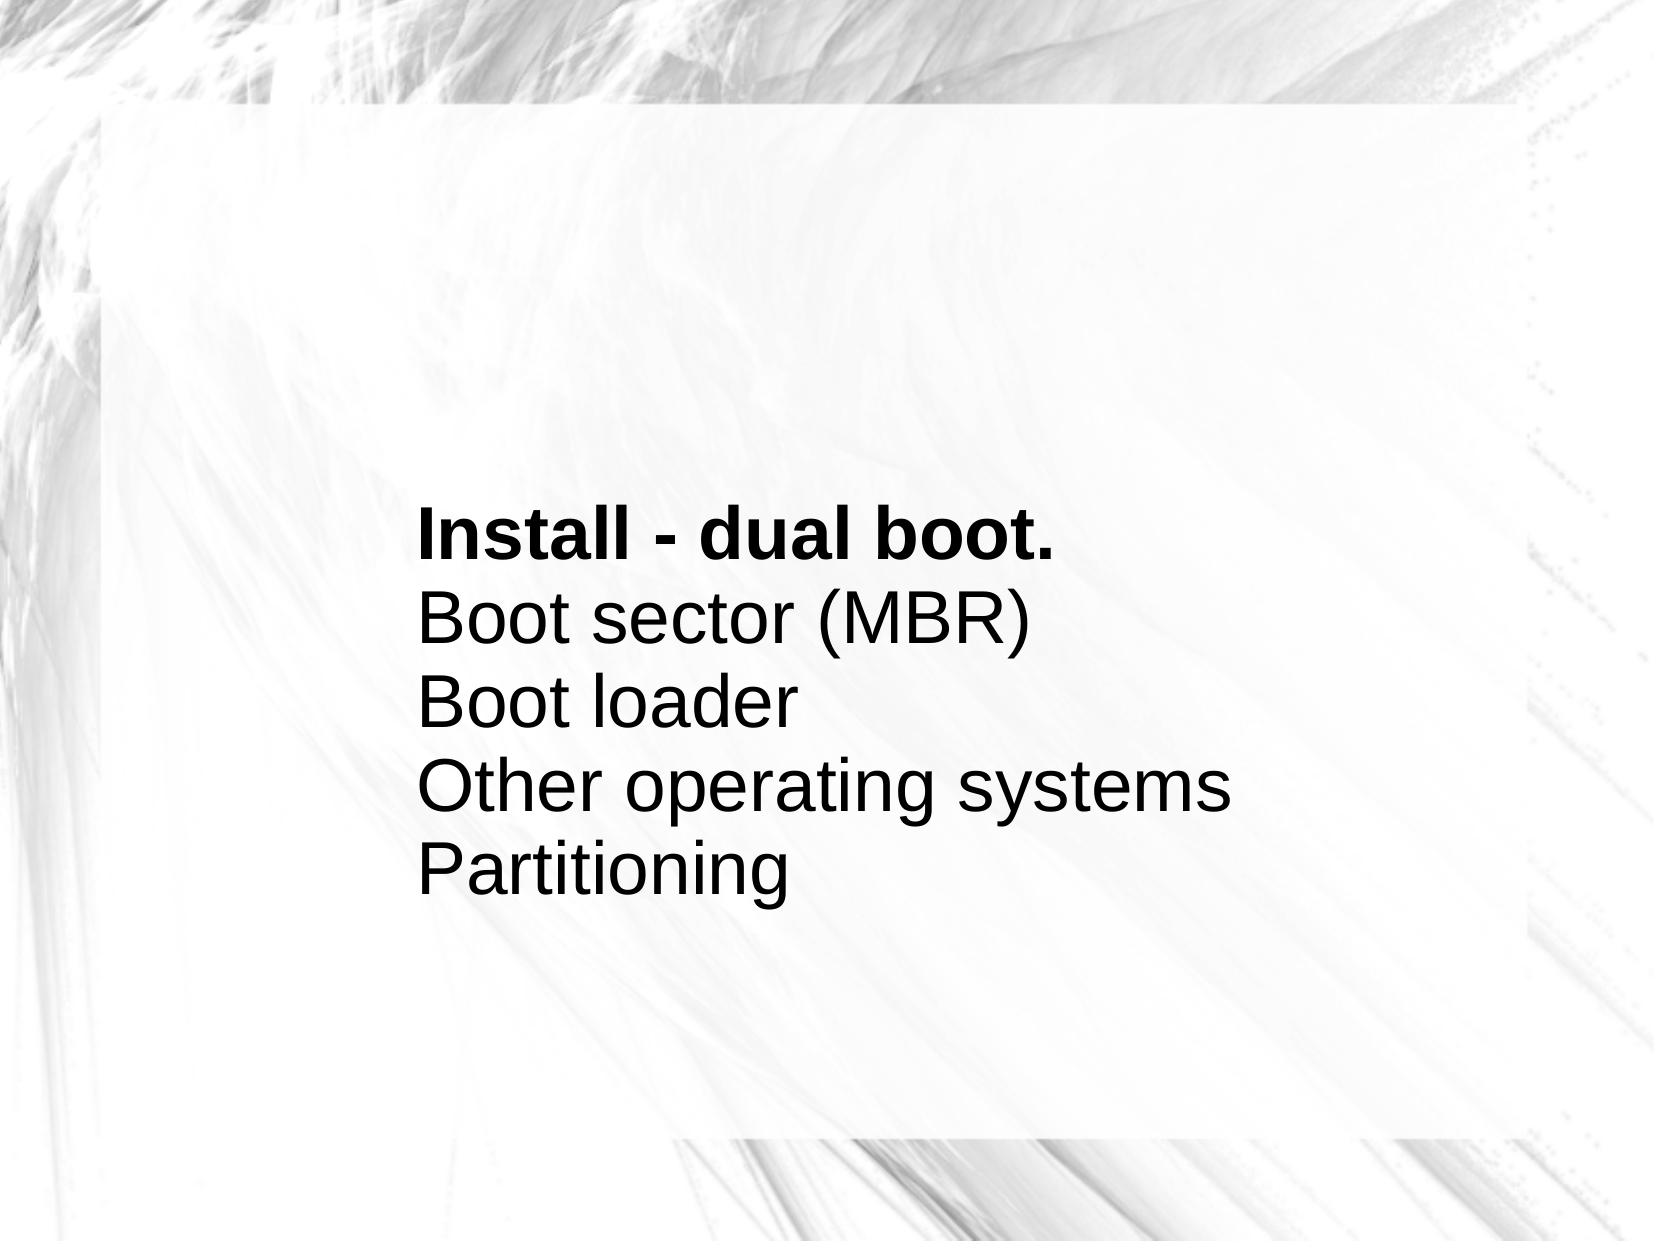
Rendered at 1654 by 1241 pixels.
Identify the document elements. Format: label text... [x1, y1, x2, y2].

text_box Install - dual boot. Boot sector (MBR) Boot loader Other operating systems Partitioning [401, 483, 1249, 874]
picture [0, 0, 1654, 1241]
